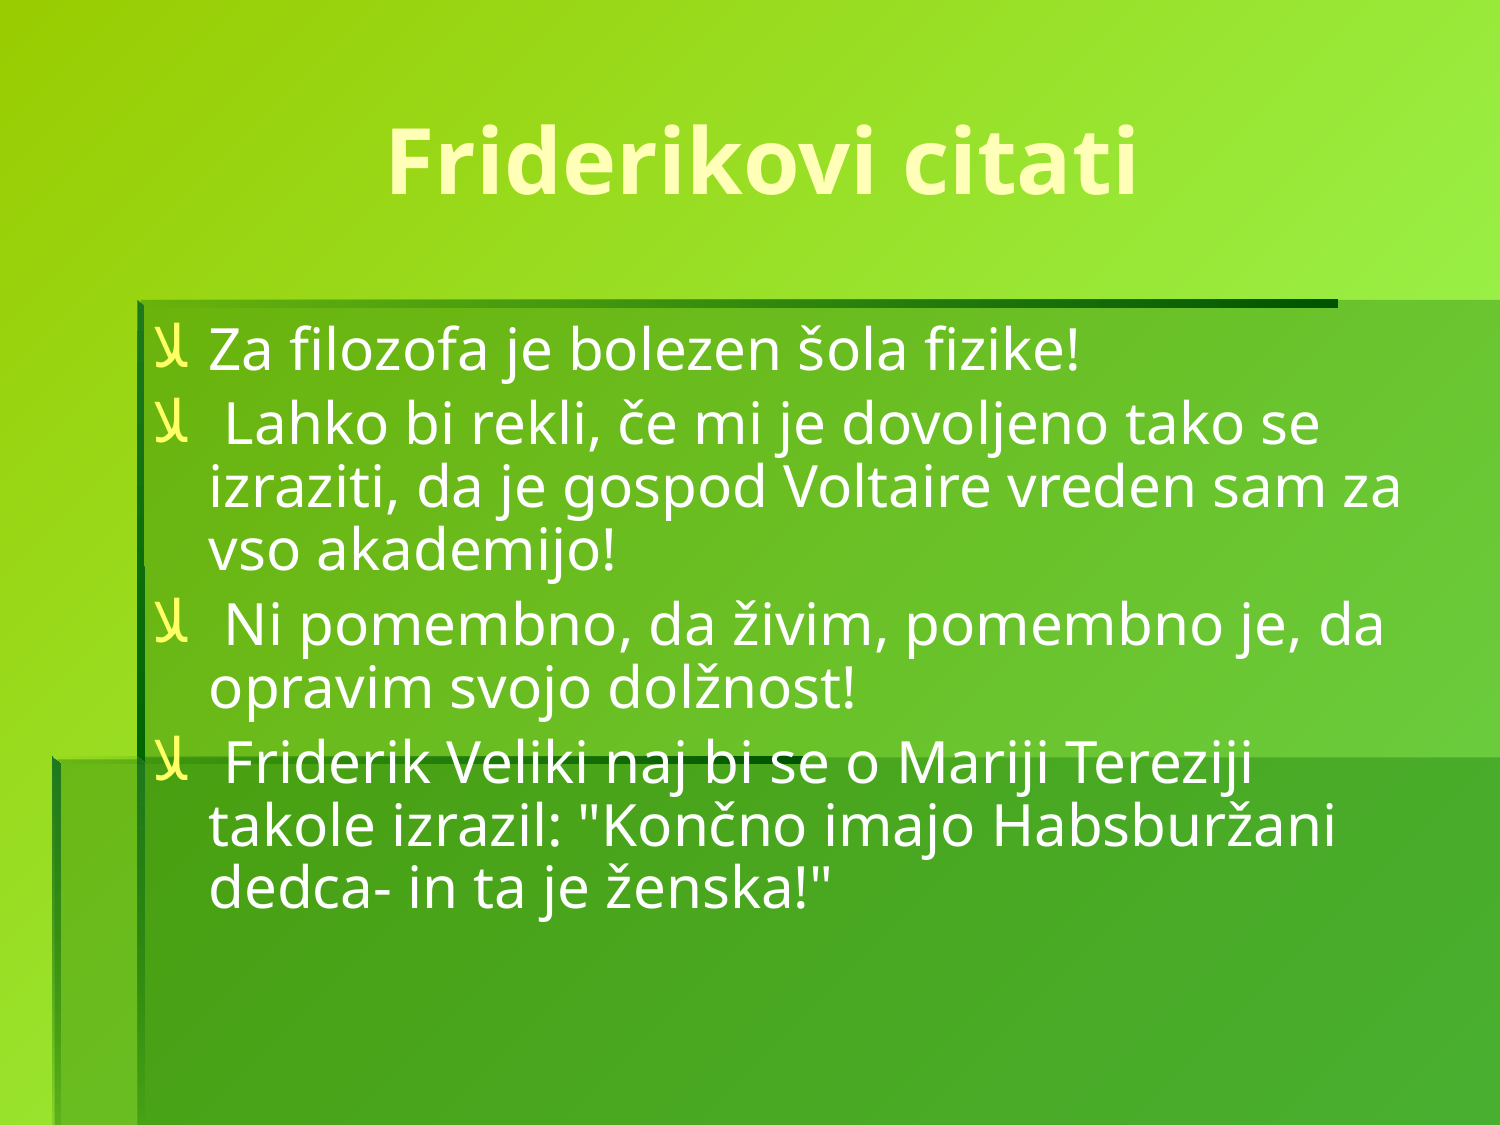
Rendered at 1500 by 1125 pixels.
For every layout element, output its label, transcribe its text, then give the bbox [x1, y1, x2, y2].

list Za filozofa je bolezen šola fizike! Lahko bi rekli, če mi je dovoljeno tako se izraziti, da je gospod Voltaire vreden sam za vso akademijo! Ni pomembno, da živim, pomembno je, da opravim svojo dolžnost! Friderik Veliki naj bi se o Mariji Tereziji takole izrazil: "Končno imajo Habsburžani dedca- in ta je ženska!" [137, 312, 1451, 1000]
title Friderikovi citati [75, 40, 1451, 275]
